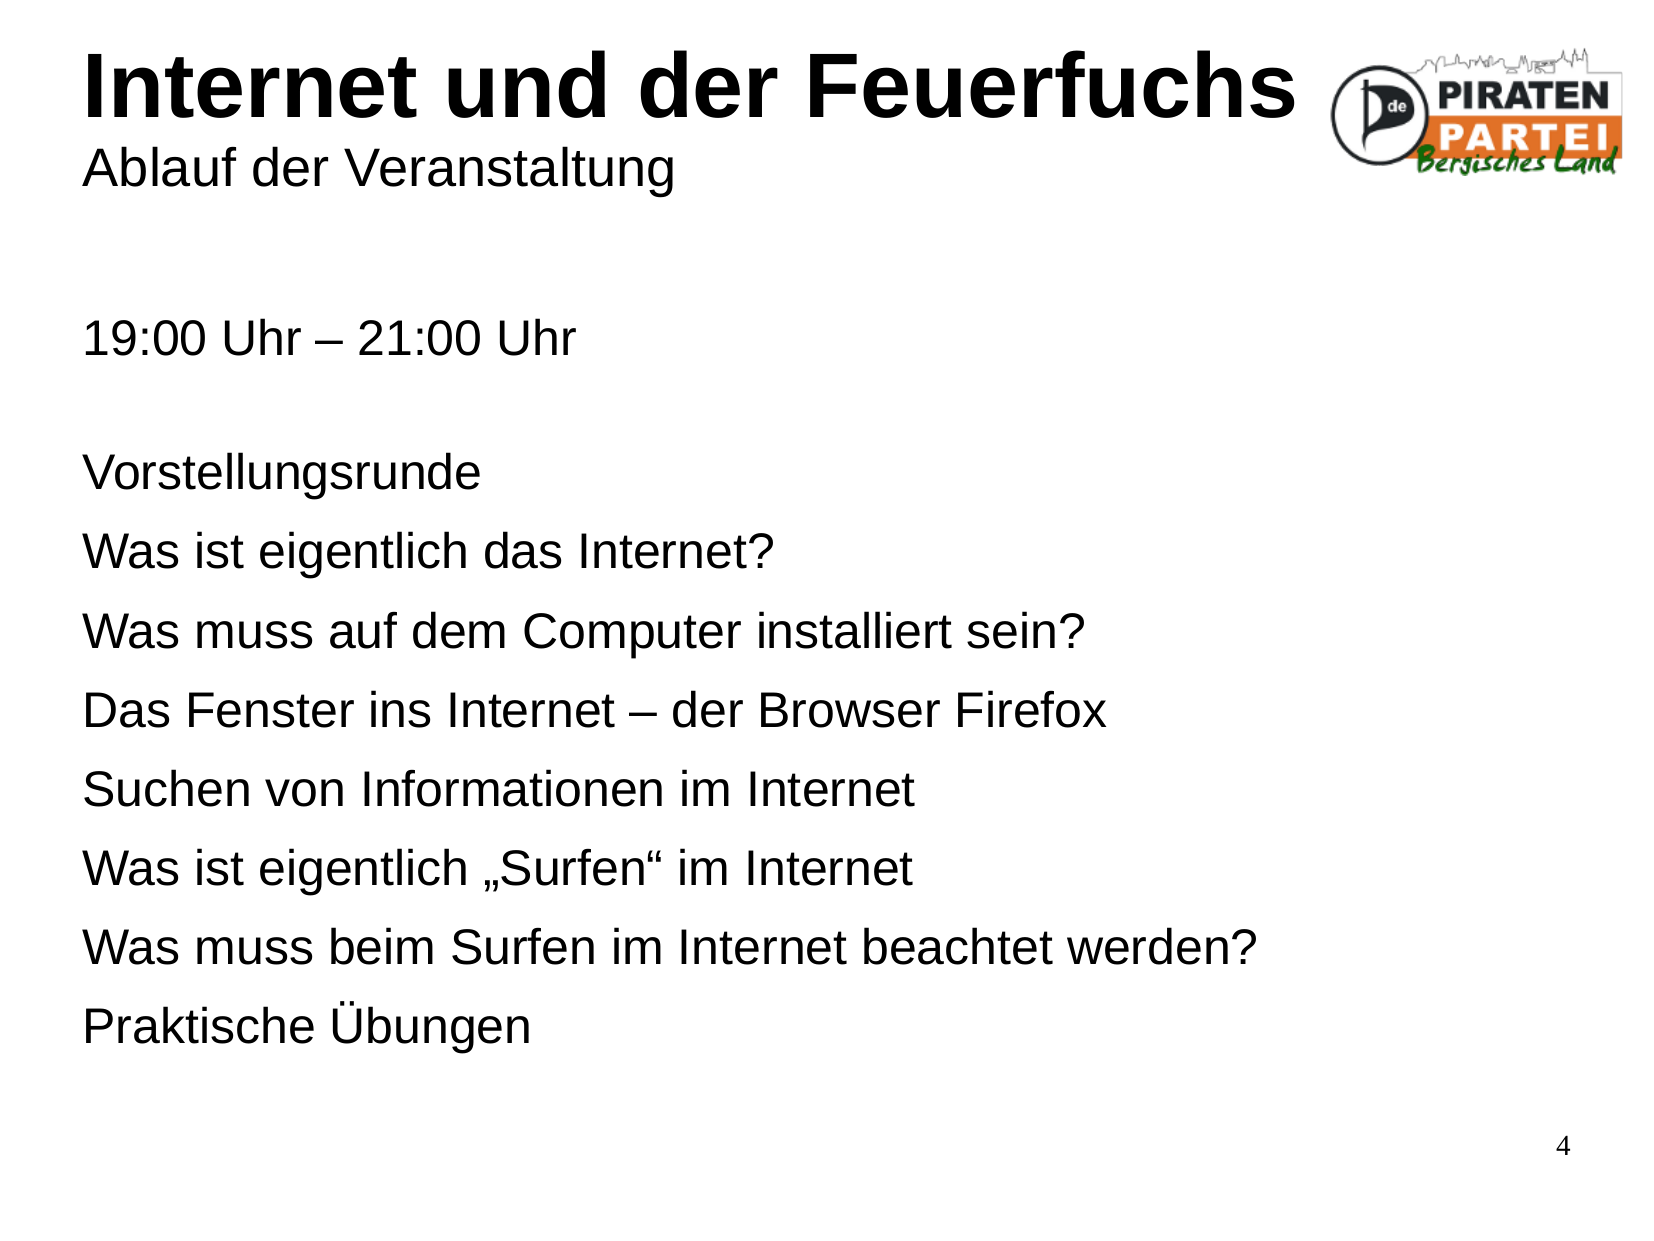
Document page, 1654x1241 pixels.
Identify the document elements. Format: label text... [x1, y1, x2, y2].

subtitle 19:00 Uhr – 21:00 Uhr Vorstellungsrunde Was ist eigentlich das Internet? Was muss auf dem Computer installiert sein? Das Fenster ins Internet – der Browser Firefox Suchen von Informationen im Internet Was ist eigentlich „Surfen“ im Internet Was muss beim Surfen im Internet beachtet werden? Praktische Übungen [82, 206, 1571, 1102]
picture [1328, 47, 1625, 176]
title Internet und der Feuerfuchs Ablauf der Veranstaltung [82, 34, 1571, 198]
